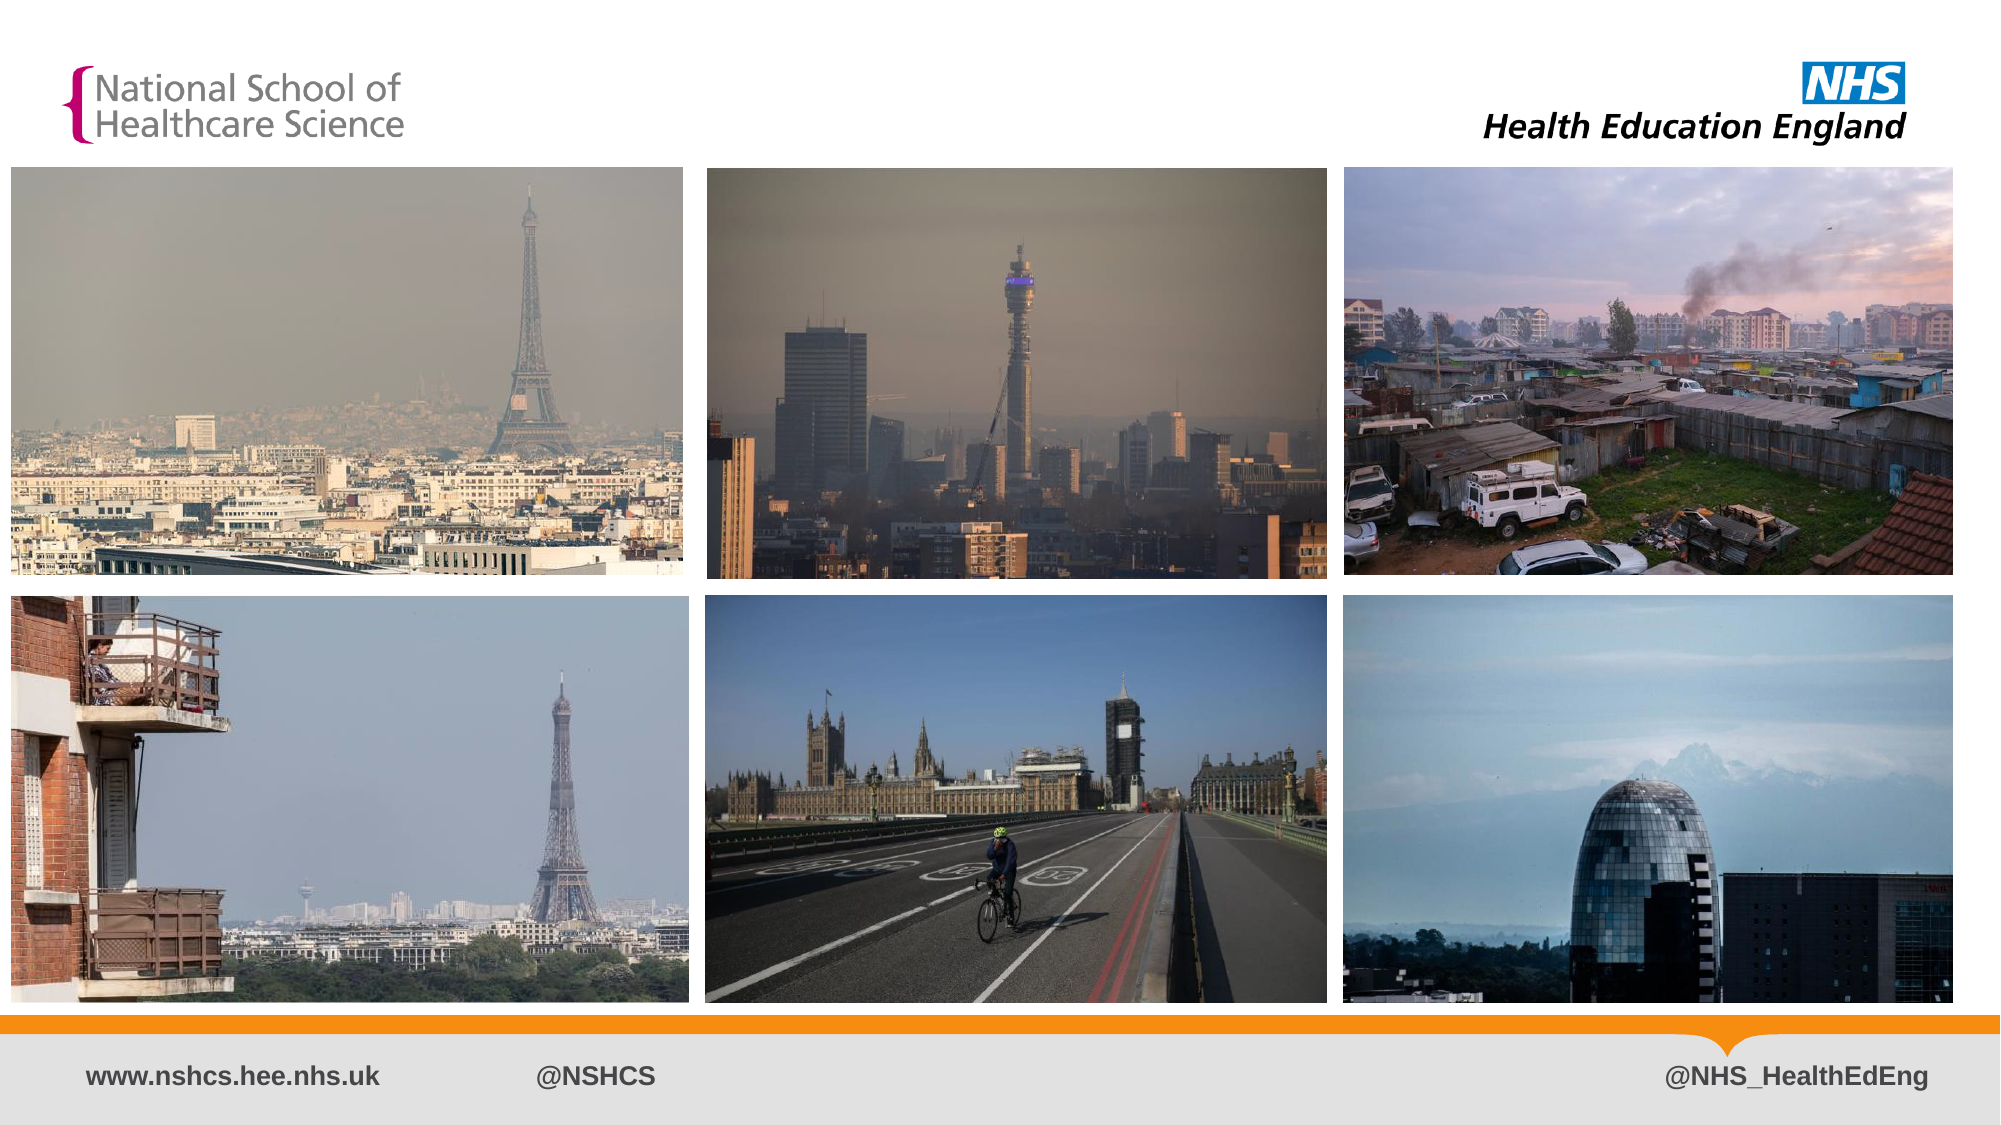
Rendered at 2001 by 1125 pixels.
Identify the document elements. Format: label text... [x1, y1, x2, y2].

text_box @NSHCS [533, 1059, 659, 1094]
picture [705, 595, 1327, 1003]
text_box @NHS_HealthEdEng [1662, 1059, 1934, 1094]
text_box www.nshcs.hee.nhs.uk [83, 1059, 385, 1094]
picture [11, 595, 689, 1003]
picture [1343, 595, 1953, 1003]
picture [11, 167, 683, 575]
picture [1344, 167, 1953, 575]
picture [707, 167, 1327, 579]
